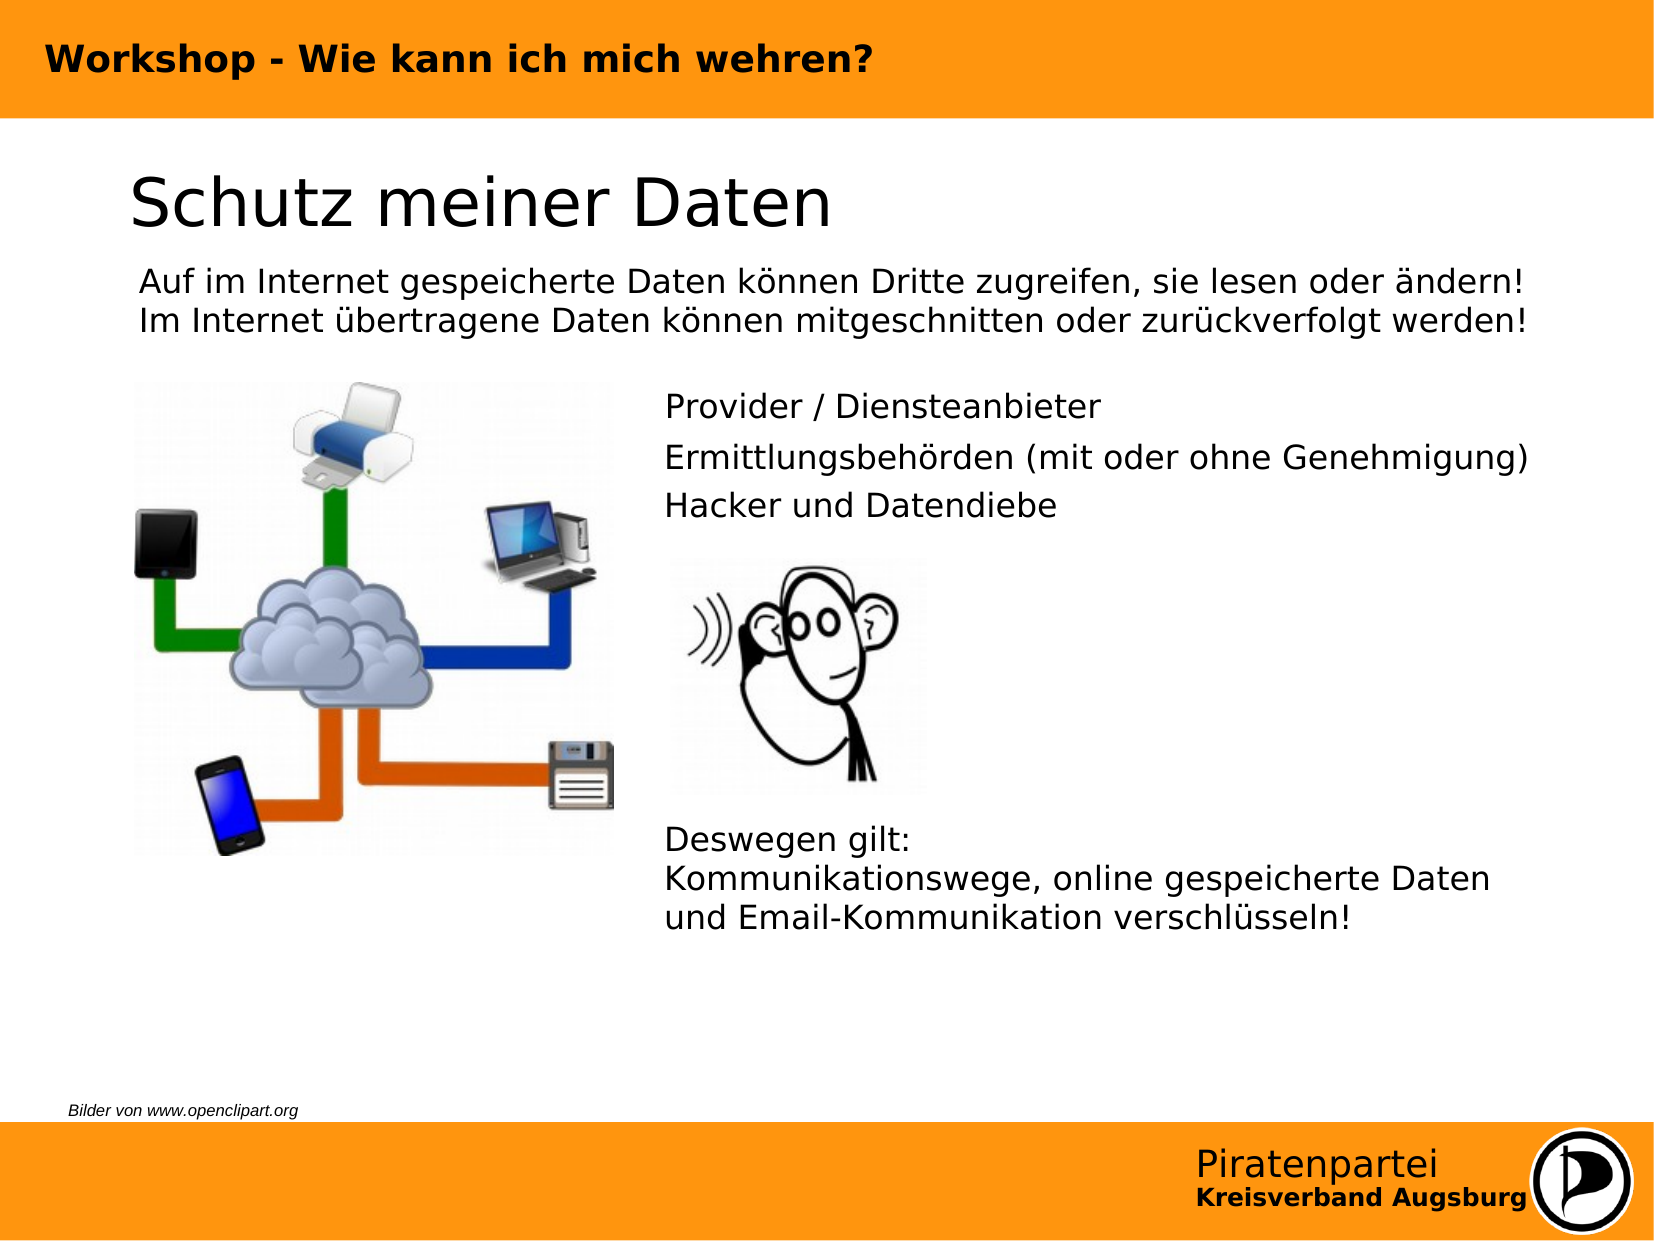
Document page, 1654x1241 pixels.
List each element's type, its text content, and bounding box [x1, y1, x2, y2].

text_box Deswegen gilt: Kommunikationswege, online gespeicherte Daten und Email-Kommunikation verschlüsseln! [649, 812, 1559, 1009]
text_box Auf im Internet gespeicherte Daten können Dritte zugreifen, sie lesen oder ändern! Im Internet übertragene Daten können mitgeschnitten oder zurückverfolgt werden! [123, 253, 1559, 354]
text_box Provider / Diensteanbieter [649, 378, 1534, 430]
text_box Workshop - Wie kann ich mich wehren? [29, 29, 1329, 88]
picture [1529, 1127, 1634, 1235]
text_box Schutz meiner Daten [115, 155, 1560, 248]
picture [134, 382, 614, 856]
picture [670, 558, 927, 795]
text_box Hacker und Datendiebe [649, 478, 1559, 546]
text_box Ermittlungsbehörden (mit oder ohne Genehmigung) [649, 430, 1559, 478]
text_box Bilder von www.openclipart.org [53, 1092, 842, 1127]
